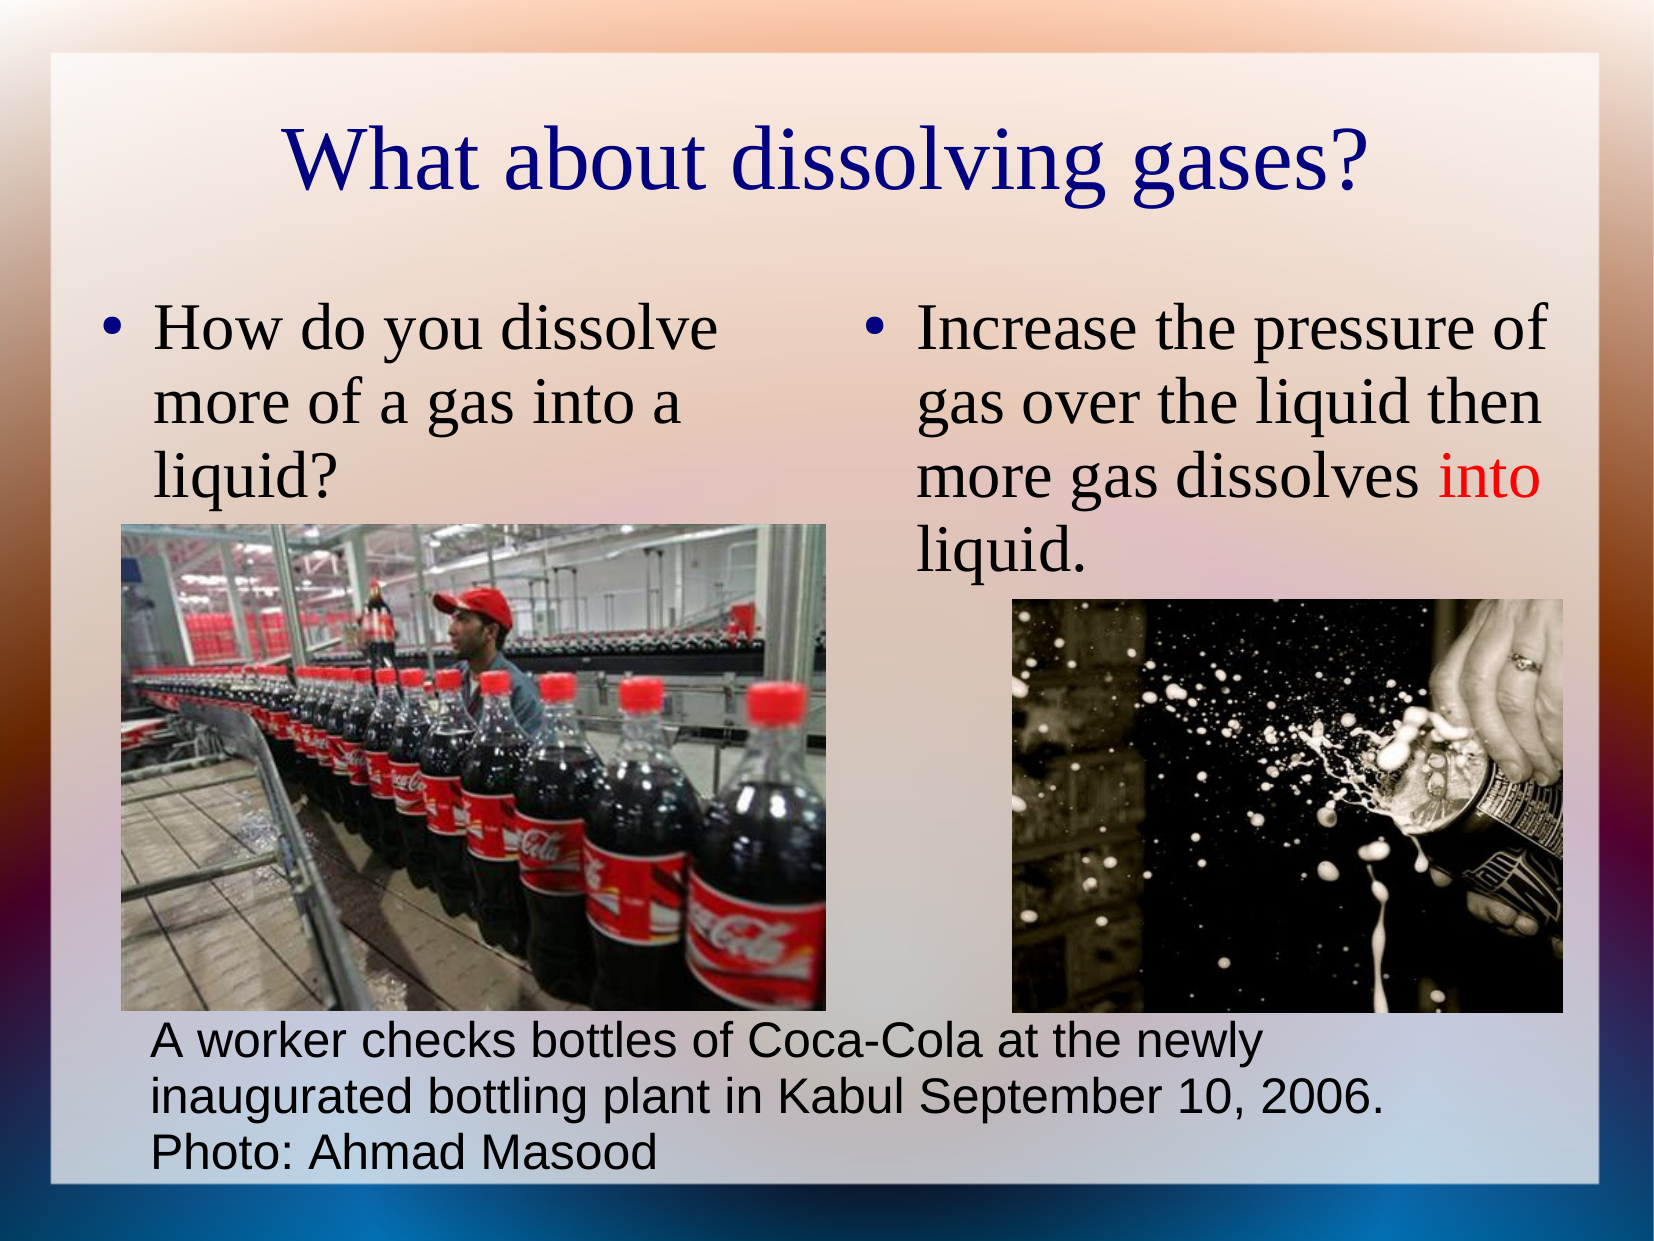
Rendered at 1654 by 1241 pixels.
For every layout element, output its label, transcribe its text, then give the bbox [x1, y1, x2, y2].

list Increase the pressure of gas over the liquid then more gas dissolves into liquid. [845, 290, 1572, 1034]
title What about dissolving gases? [82, 55, 1571, 263]
picture [0, 0, 1654, 1241]
list How do you dissolve more of a gas into a liquid? [82, 290, 809, 1034]
text_box A worker checks bottles of Coca-Cola at the newly inaugurated bottling plant in Kabul September 10, 2006. Photo: Ahmad Masood [150, 1012, 1538, 1180]
